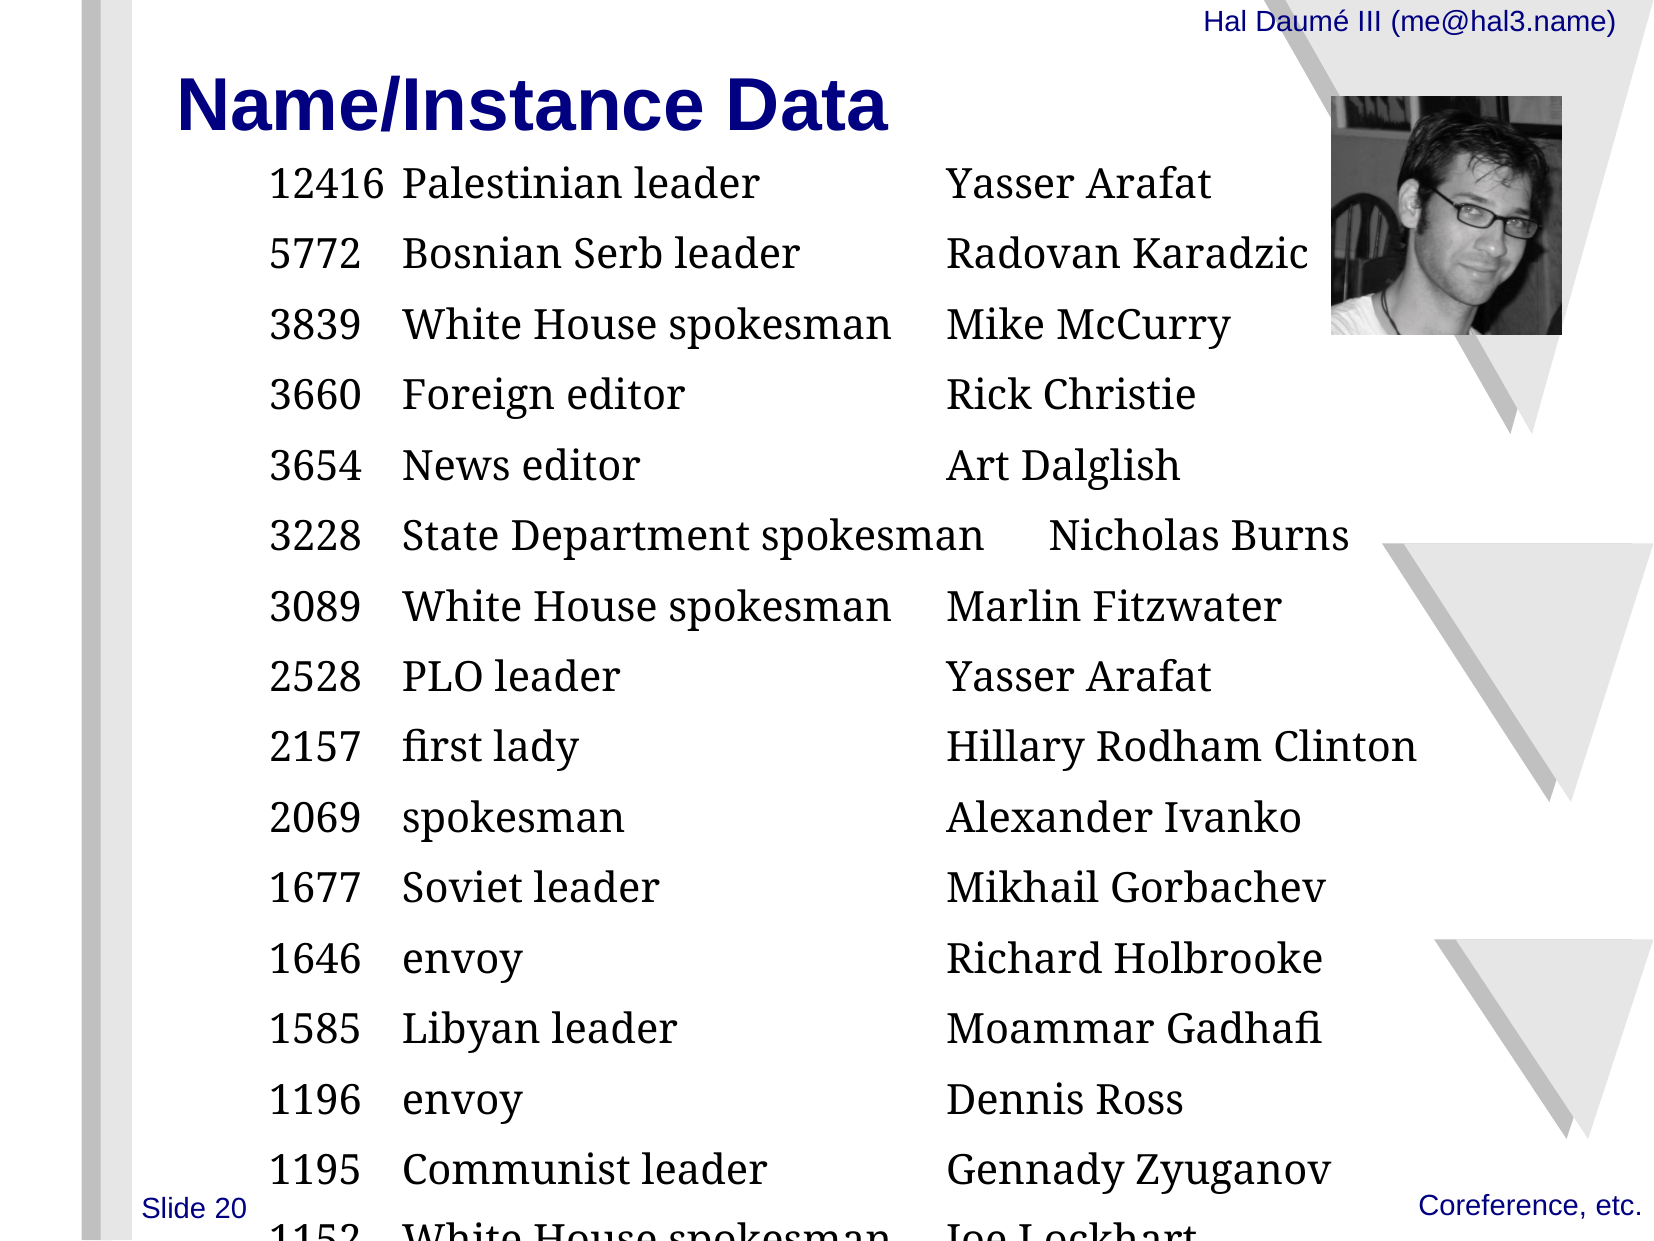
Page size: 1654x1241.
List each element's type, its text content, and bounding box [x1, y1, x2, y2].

title Name/Instance Data [176, 44, 1509, 166]
picture [1331, 96, 1562, 335]
list 12416 Palestinian leader Yasser Arafat 5772 Bosnian Serb leader Radovan Karadzic 3839 White House spokesman Mike McCurry 3660 Foreign editor Rick Christie 3654 News editor Art Dalglish 3228 State Department spokesman Nicholas Burns 3089 White House spokesman Marlin Fitzwater 2528 PLO leader Yasser Arafat 2157 first lady Hillary Rodham Clinton 2069 spokesman Alexander Ivanko 1677 Soviet leader Mikhail Gorbachev 1646 envoy Richard Holbrooke 1585 Libyan leader Moammar Gadhafi 1196 envoy Dennis Ross 1195 Communist leader Gennady Zyuganov 1152 White House spokesman Joe Lockhart 1109 Turkish Cypriot leader Rauf Denktash 1057 White House press secretary Mike McCurry [257, 153, 1588, 1216]
